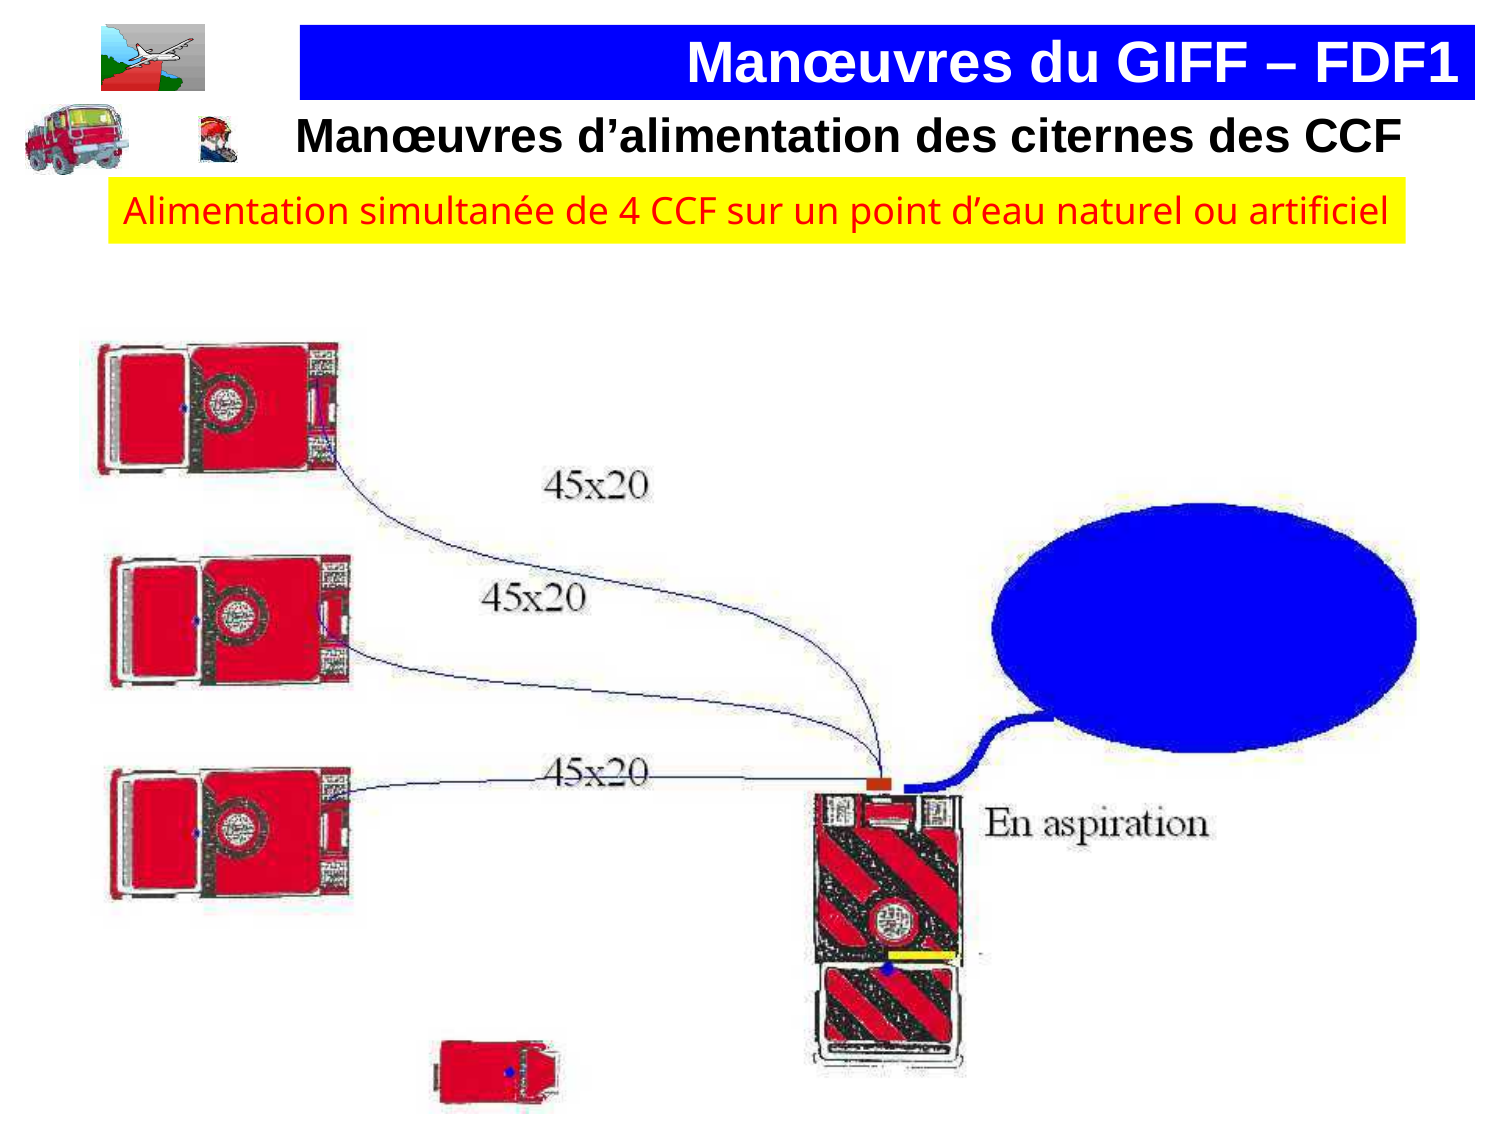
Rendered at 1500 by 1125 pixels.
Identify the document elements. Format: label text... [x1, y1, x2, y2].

text_box Manœuvres du GIFF – FDF1 [299, 24, 1475, 100]
text_box Manœuvres d’alimentation des citernes des CCF [280, 101, 1420, 172]
picture [198, 116, 238, 163]
picture [101, 24, 205, 91]
picture [25, 104, 129, 175]
picture [79, 316, 1420, 1114]
text_box Alimentation simultanée de 4 CCF sur un point d’eau naturel ou artificiel [108, 177, 1406, 244]
